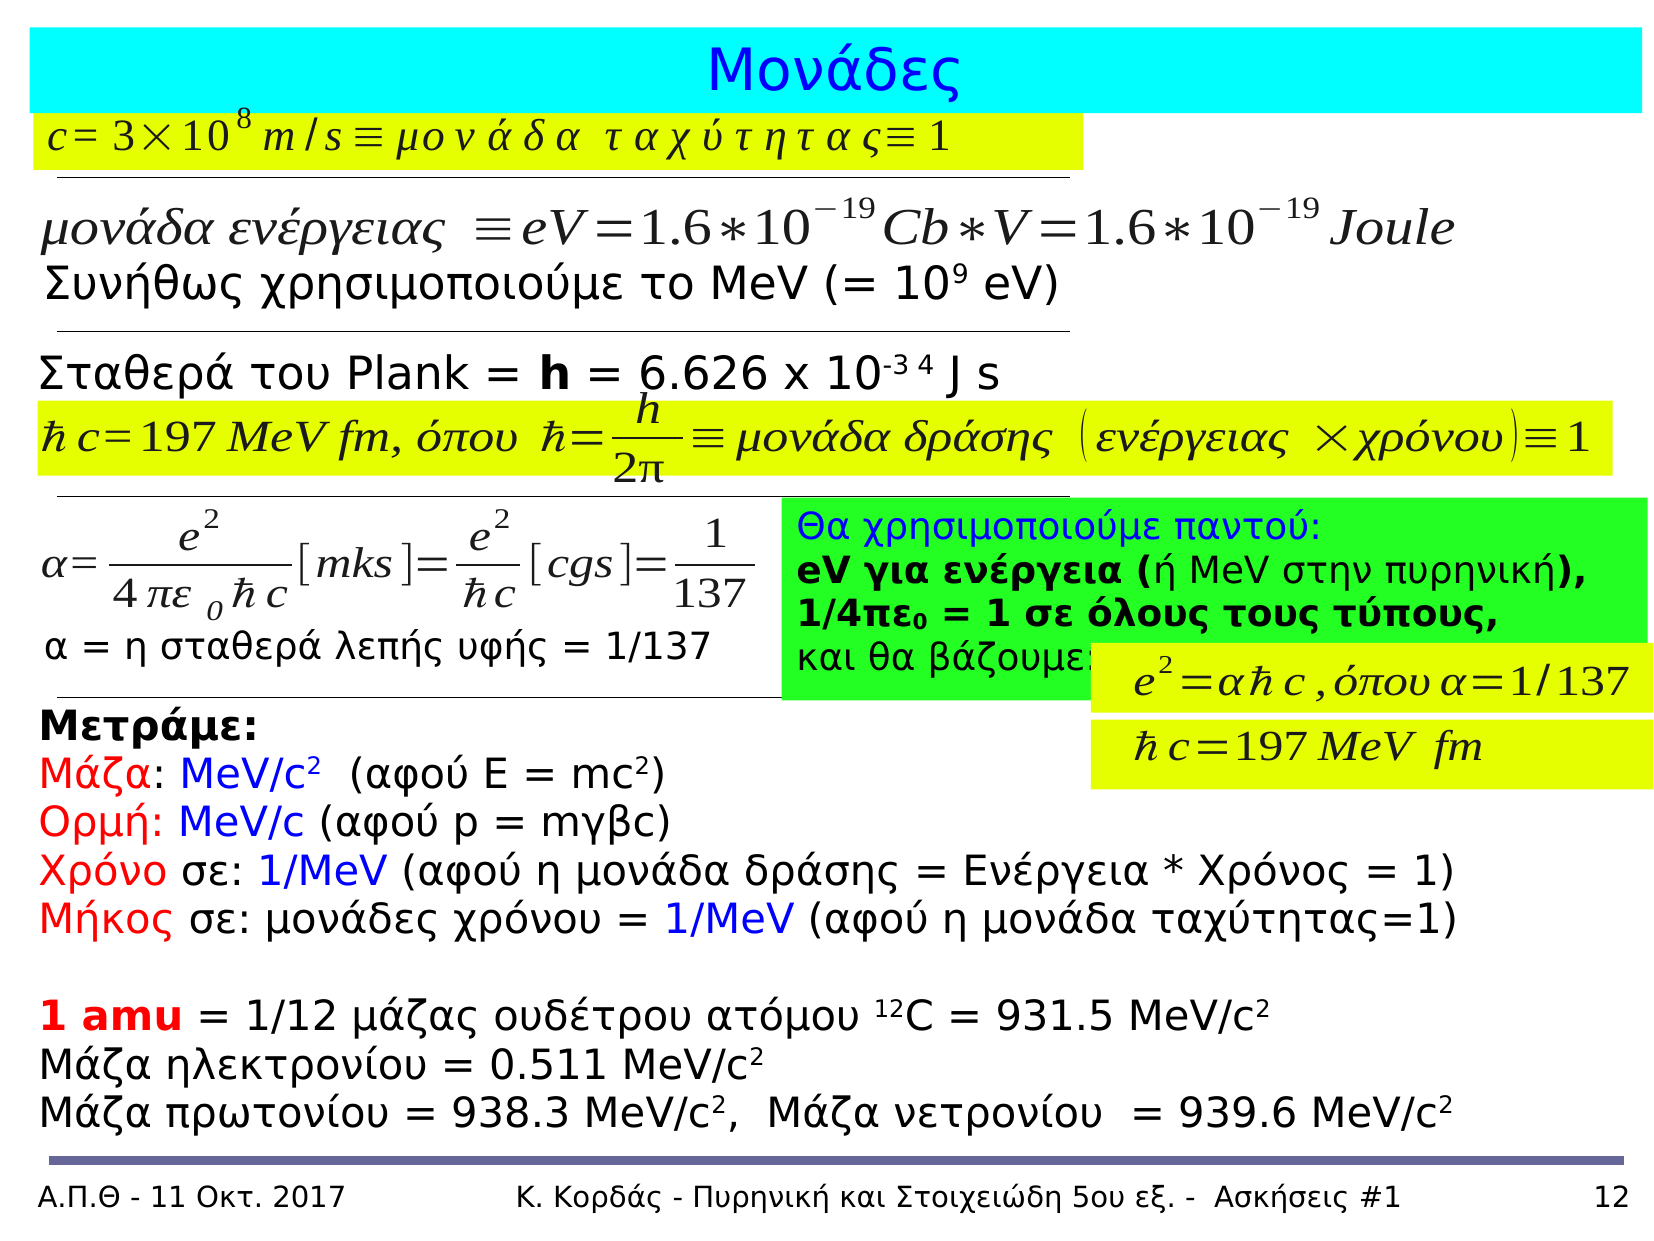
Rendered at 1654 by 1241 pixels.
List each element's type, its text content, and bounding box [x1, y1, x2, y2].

text_box α = η σταθερά λεπής υφής = 1/137 [29, 617, 753, 677]
chart [1120, 649, 1647, 708]
chart [22, 189, 1480, 260]
text_box [1090, 719, 1654, 790]
chart [27, 381, 1609, 497]
chart [34, 100, 983, 173]
text_box [1609, 400, 1613, 476]
text_box Σταθερά του Plank = h = 6.626 x 10-3 4 J s [21, 339, 1016, 410]
chart [28, 501, 776, 629]
text_box Μετράμε: Μάζα: MeV/c2 (αφού Ε = mc2) Ορμή: MeV/c (αφού p = mγβc) Χρόνο σε: 1/MeV (αφού η μονάδα δράσης = Ενέργεια * Xρόνος = 1) Μήκος σε: μονάδες χρόνου = 1/MeV (αφού η μονάδα ταχύτητας=1) 1 amu = 1/12 μάζας ουδέτρου ατόμου 12C = 931.5 MeV/c2 Mάζα ηλεκτρονίου = 0.511 MeV/c2 Μάζα πρωτονίου = 938.3 MeV/c2, Μάζα νετρονίου = 939.6 MeV/c2 [23, 693, 1639, 1154]
text_box [983, 114, 1084, 170]
text_box Συνήθως χρησιμοποιούμε το MeV (= 109 eV) [27, 249, 1453, 319]
chart [1120, 720, 1502, 773]
title Μονάδες [29, 27, 1643, 114]
text_box [1090, 642, 1654, 713]
text_box Θα χρησιμοποιούμε παντού: eV για ενέργεια (ή MeV στην πυρηνική), 1/4πε0 = 1 σε όλους τους τύπους, και θα βάζουμε: [781, 497, 1648, 701]
